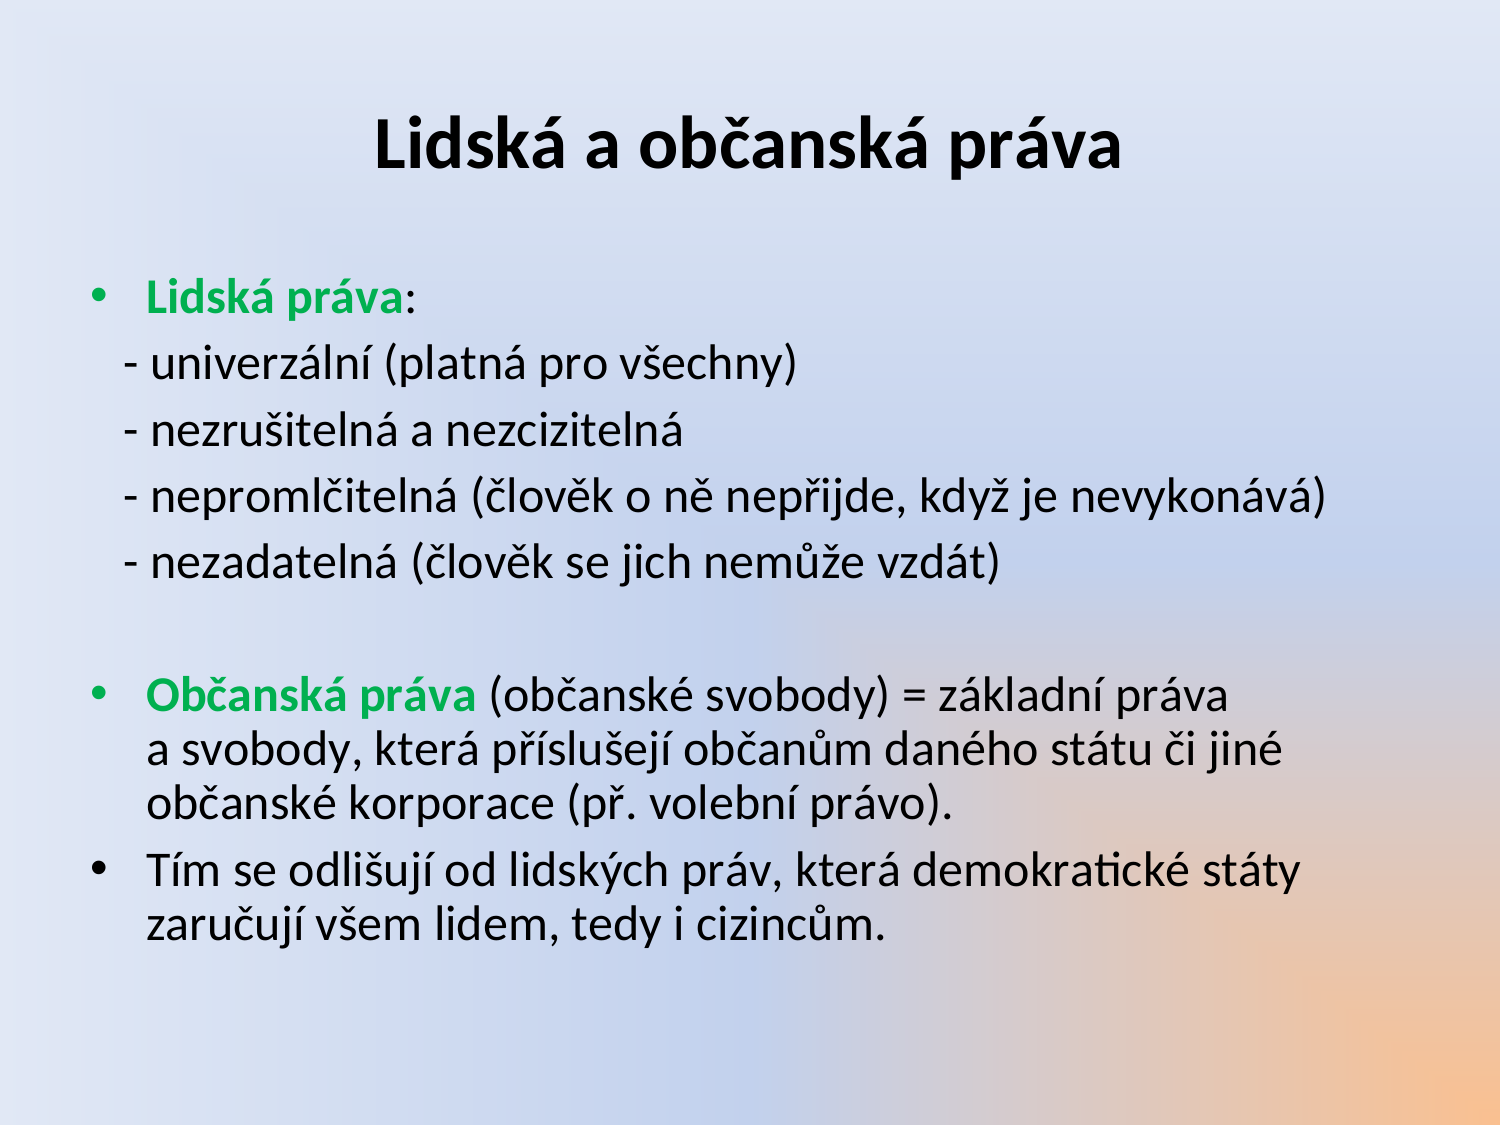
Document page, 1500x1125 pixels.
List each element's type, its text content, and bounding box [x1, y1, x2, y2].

picture [0, 0, 1500, 1125]
title Lidská a občanská práva [75, 45, 1426, 233]
list Lidská práva: - univerzální (platná pro všechny) - nezrušitelná a nezcizitelná - nepromlčitelná (člověk o ně nepřijde, když je nevykonává) - nezadatelná (člověk se jich nemůže vzdát) Občanská práva (občanské svobody) = základní práva a svobody, která příslušejí občanům daného státu či jiné občanské korporace (př. volební právo). Tím se odlišují od lidských práv, která demokratické státy zaručují všem lidem, tedy i cizincům. [75, 262, 1426, 1006]
